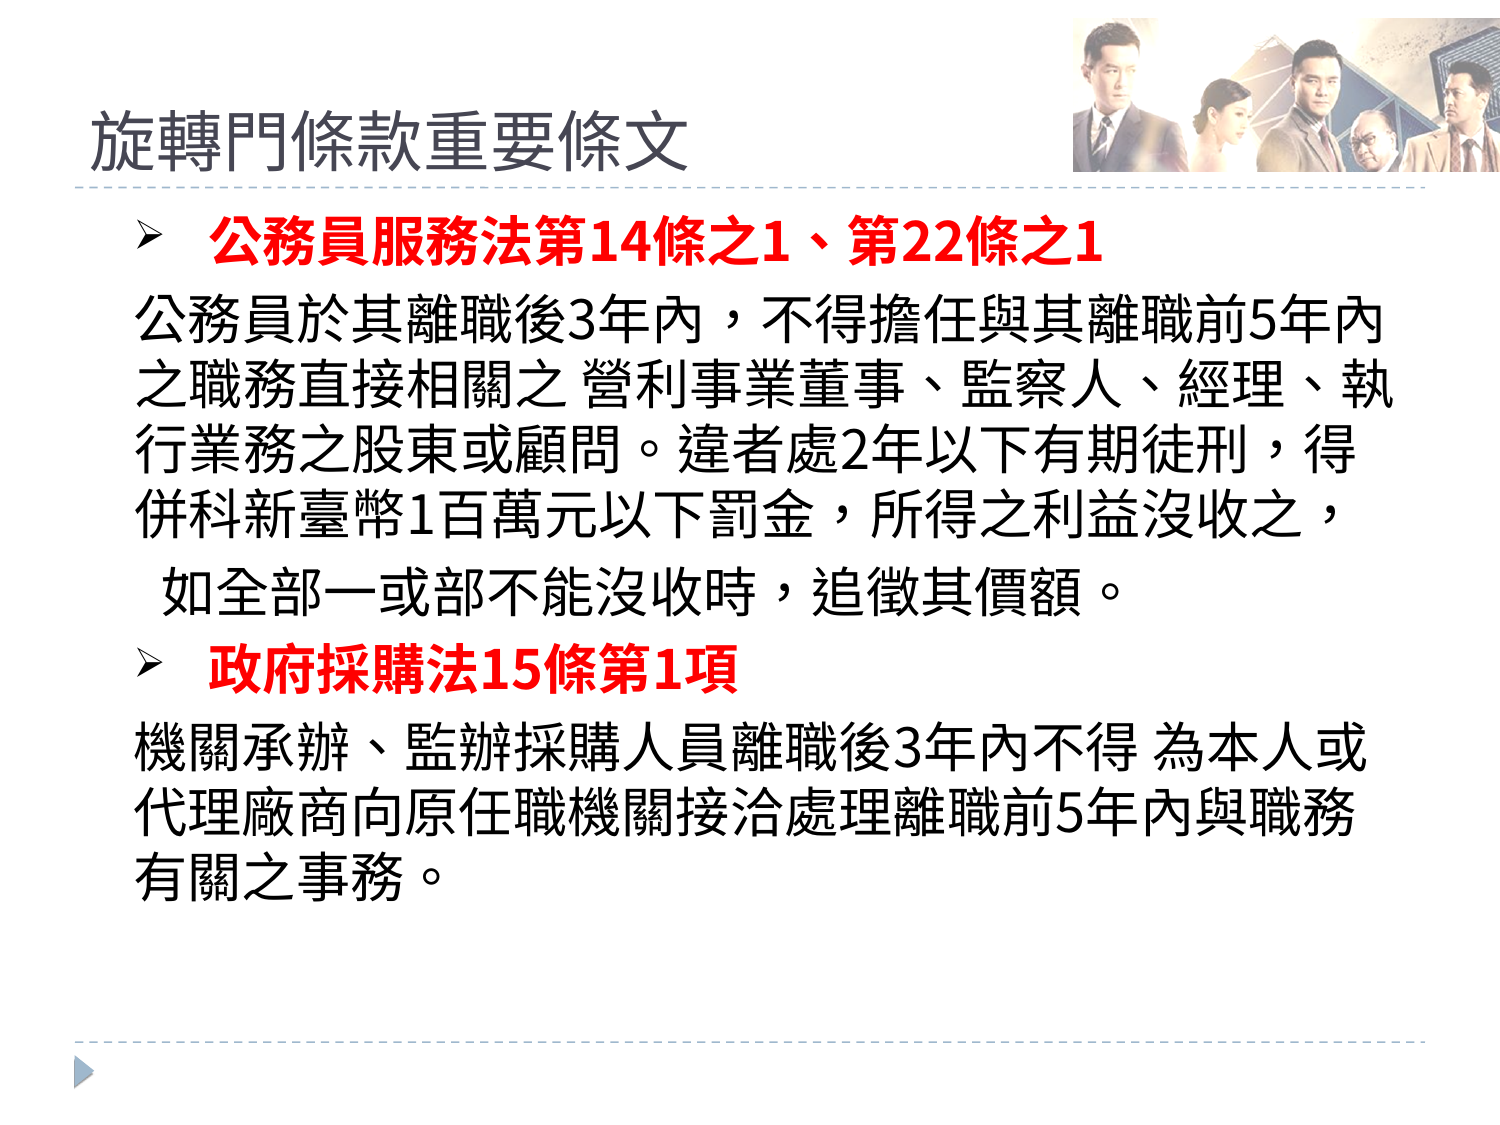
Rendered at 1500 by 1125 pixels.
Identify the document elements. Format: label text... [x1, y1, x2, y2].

picture [1073, 18, 1500, 172]
list 公務員服務法第14條之1、第22條之1 公務員於其離職後3年內，不得擔任與其離職前5年內之職務直接相關之 營利事業董事、監察人、經理、執行業務之股東或顧問。違者處2年以下有期徒刑，得併科新臺幣1百萬元以下罰金，所得之利益沒收之， 如全部一或部不能沒收時，追徵其價額。 政府採購法15條第1項 機關承辦、監辦採購人員離職後3年內不得 為本人或代理廠商向原任職機關接洽處理離職前5年內與職務有關之事務。 [75, 200, 1425, 1010]
title 旋轉門條款重要條文 [75, 24, 1425, 188]
